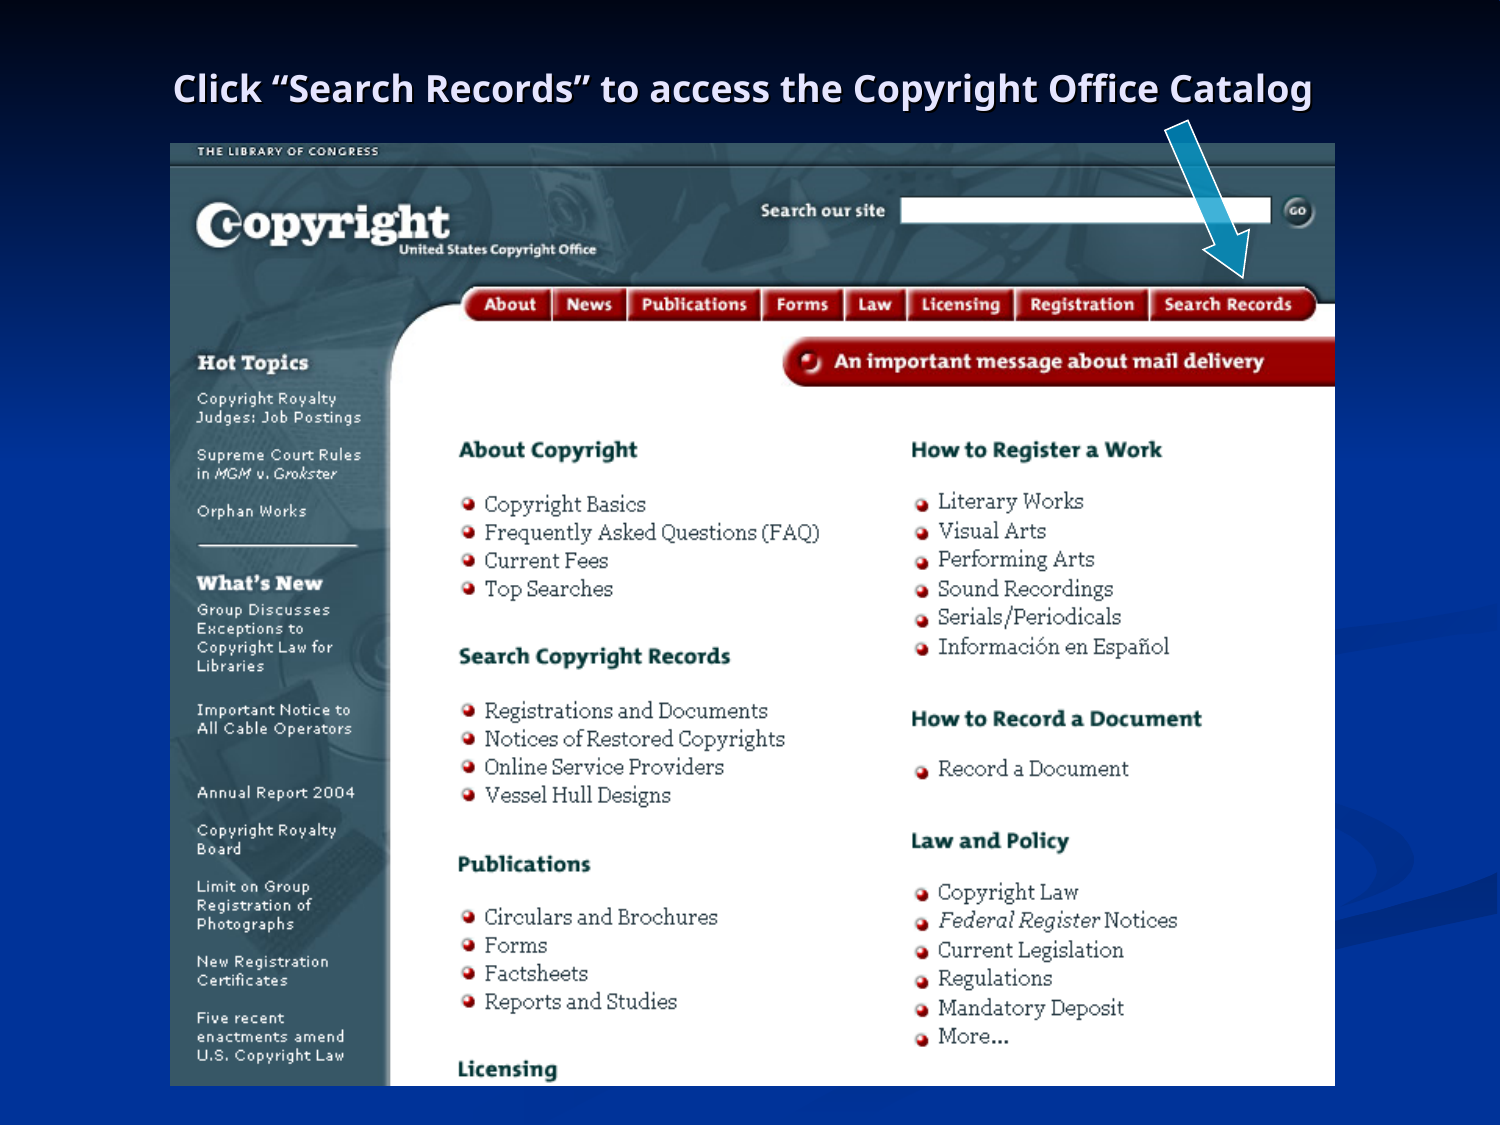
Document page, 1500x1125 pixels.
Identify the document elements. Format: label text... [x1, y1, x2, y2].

title Click “Search Records” to access the Copyright Office Catalog [41, 57, 1446, 119]
text_box [1164, 120, 1250, 278]
picture [170, 143, 1335, 1086]
